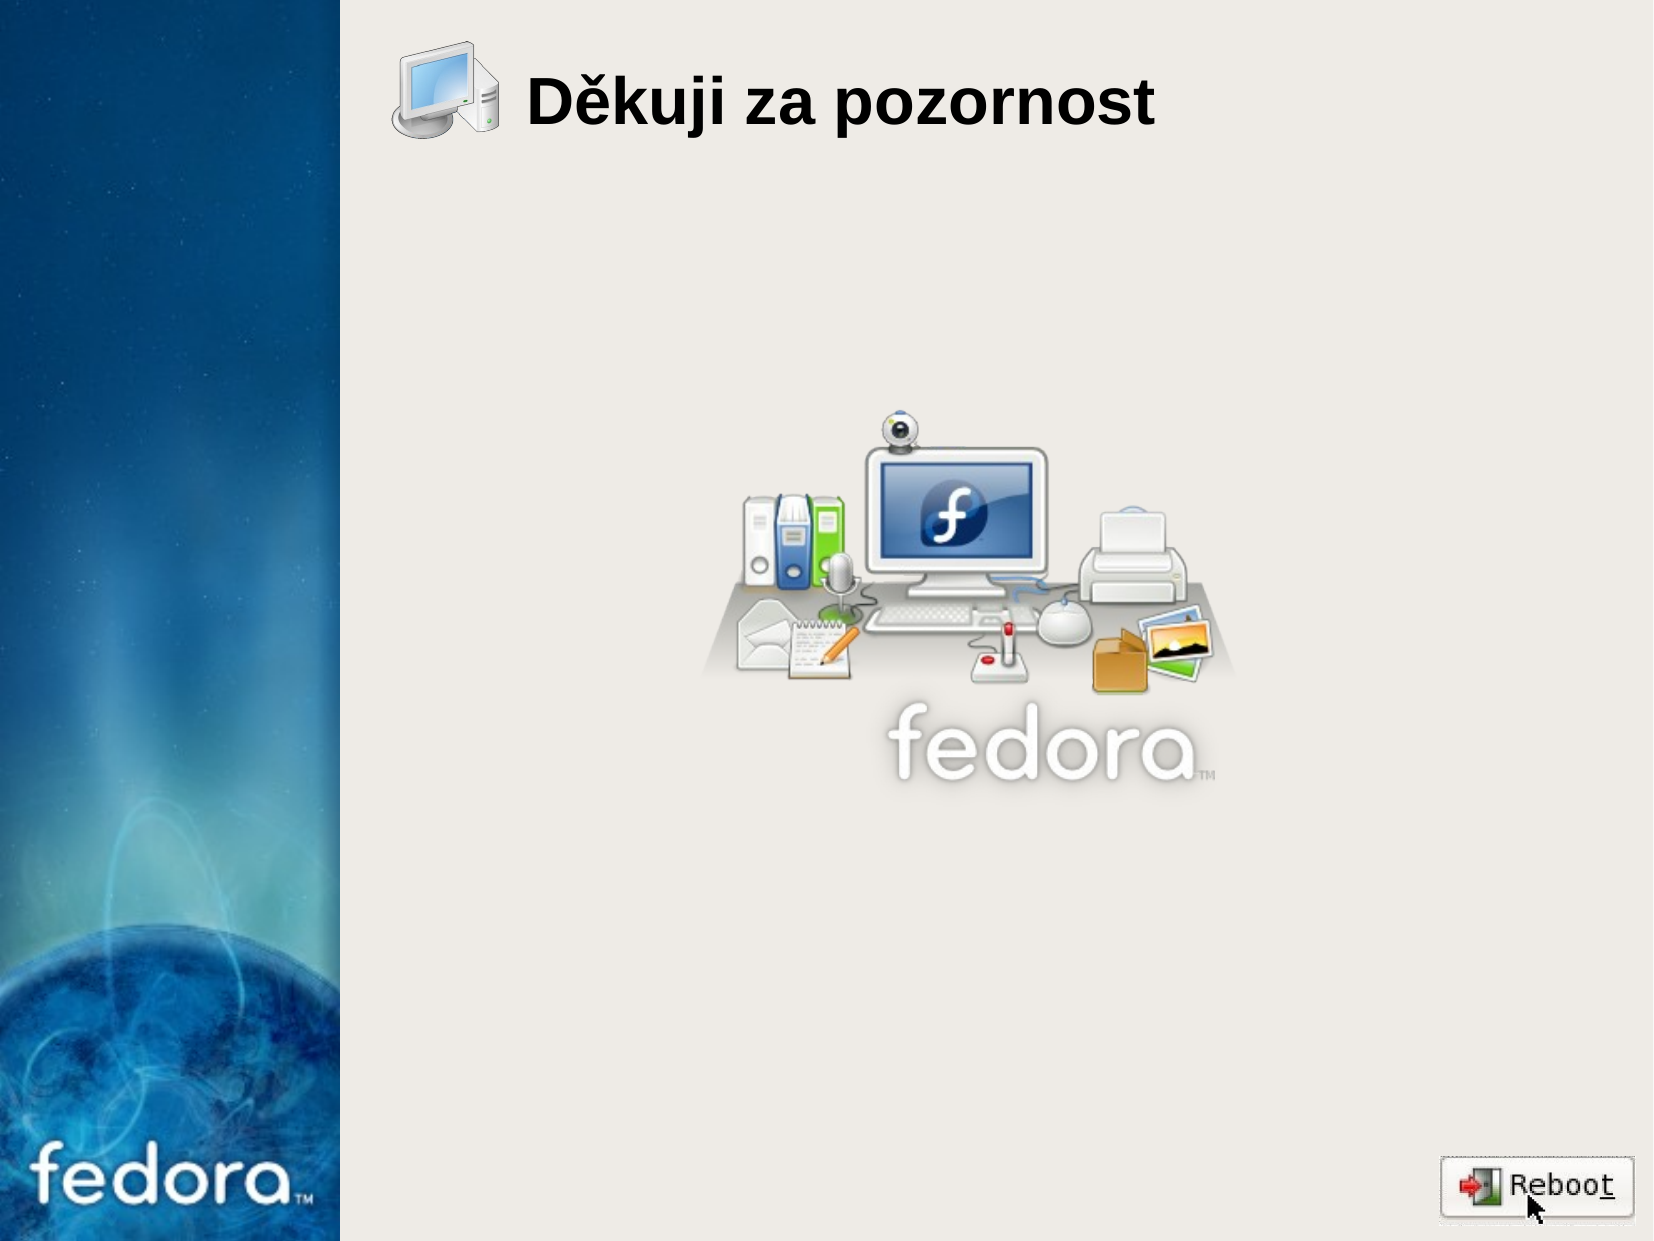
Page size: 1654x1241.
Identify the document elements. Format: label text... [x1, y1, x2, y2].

text_box Děkuji za pozornost [511, 56, 1528, 147]
picture [0, 0, 1654, 1241]
